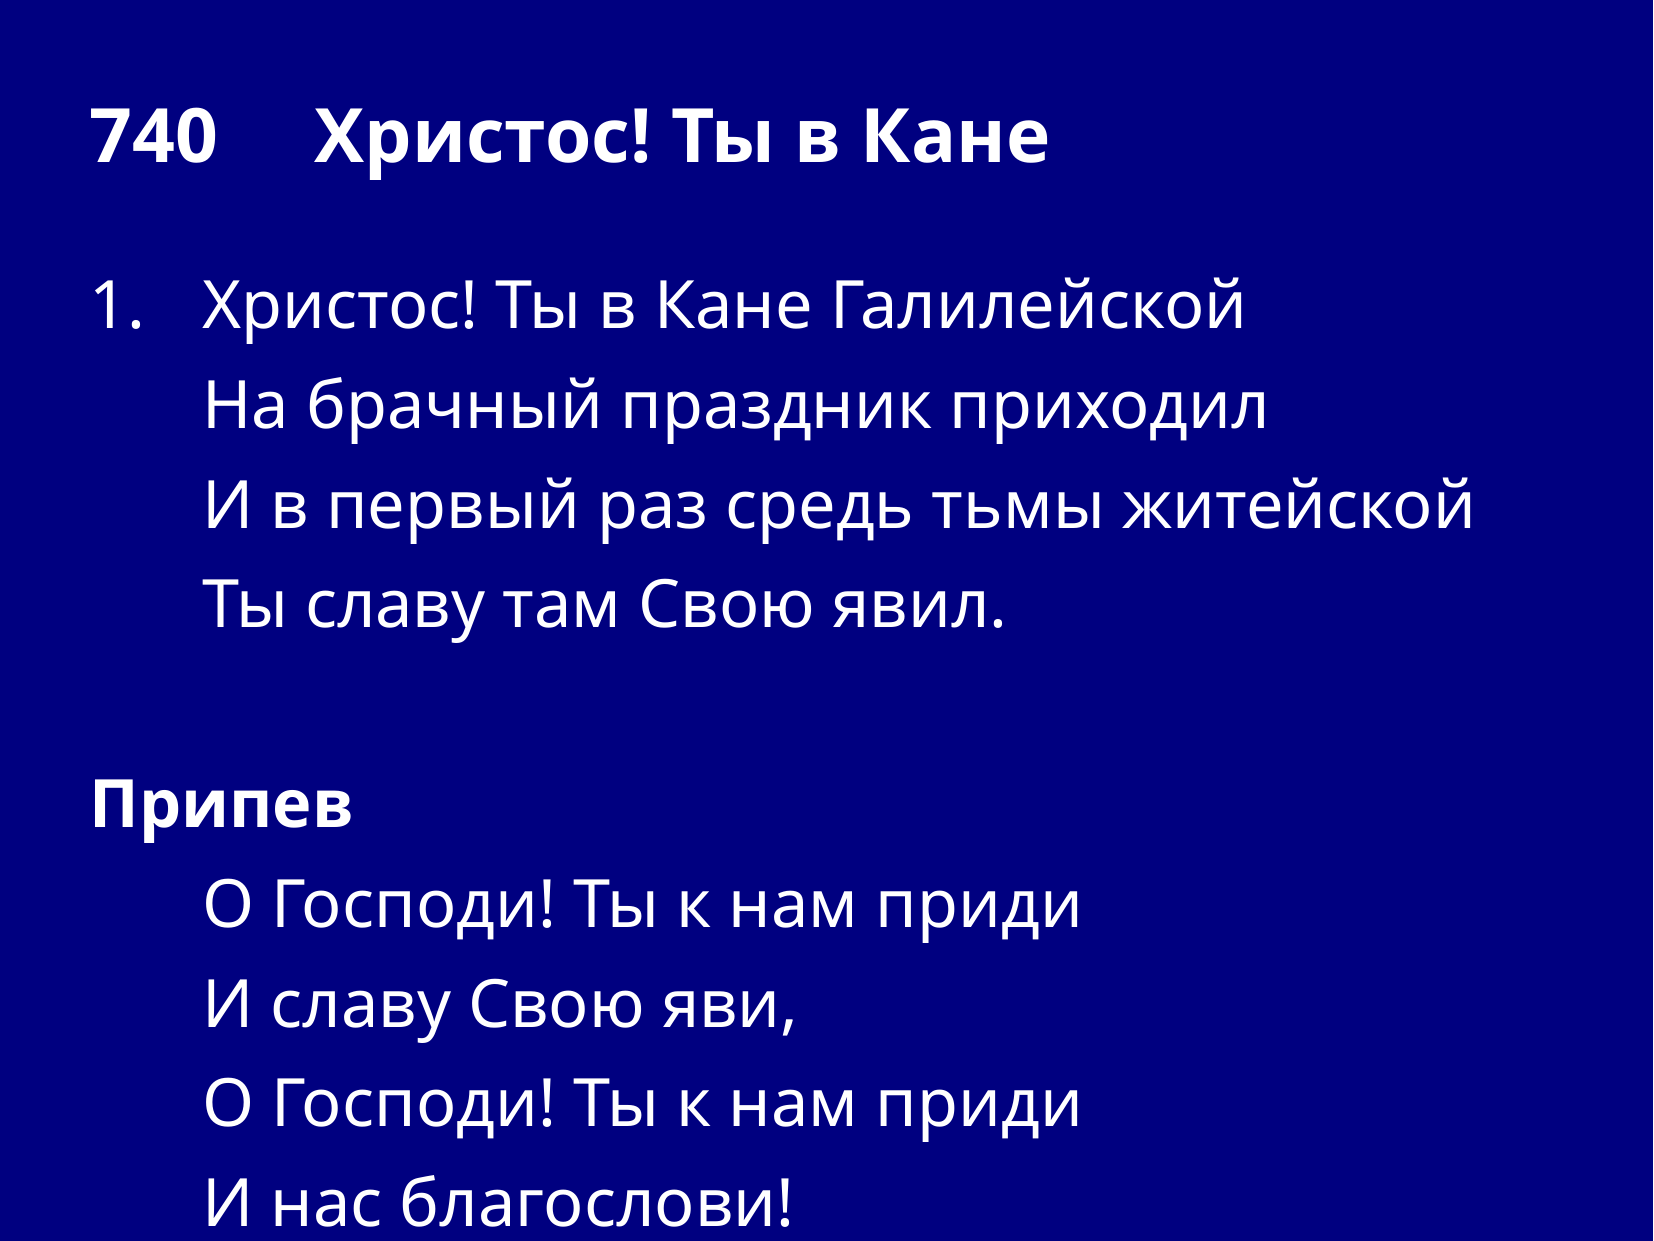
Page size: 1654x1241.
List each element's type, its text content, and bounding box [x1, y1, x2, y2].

text_box 1. Христос! Ты в Кане Галилейской На брачный праздник приходил И в первый раз средь тьмы житейской Ты славу там Свою явил. Припев О Господи! Ты к нам приди И славу Свою яви, О Господи! Ты к нам приди И нас благослови! [75, 188, 1576, 1163]
text_box 740 Христос! Ты в Кане [75, 75, 1576, 188]
